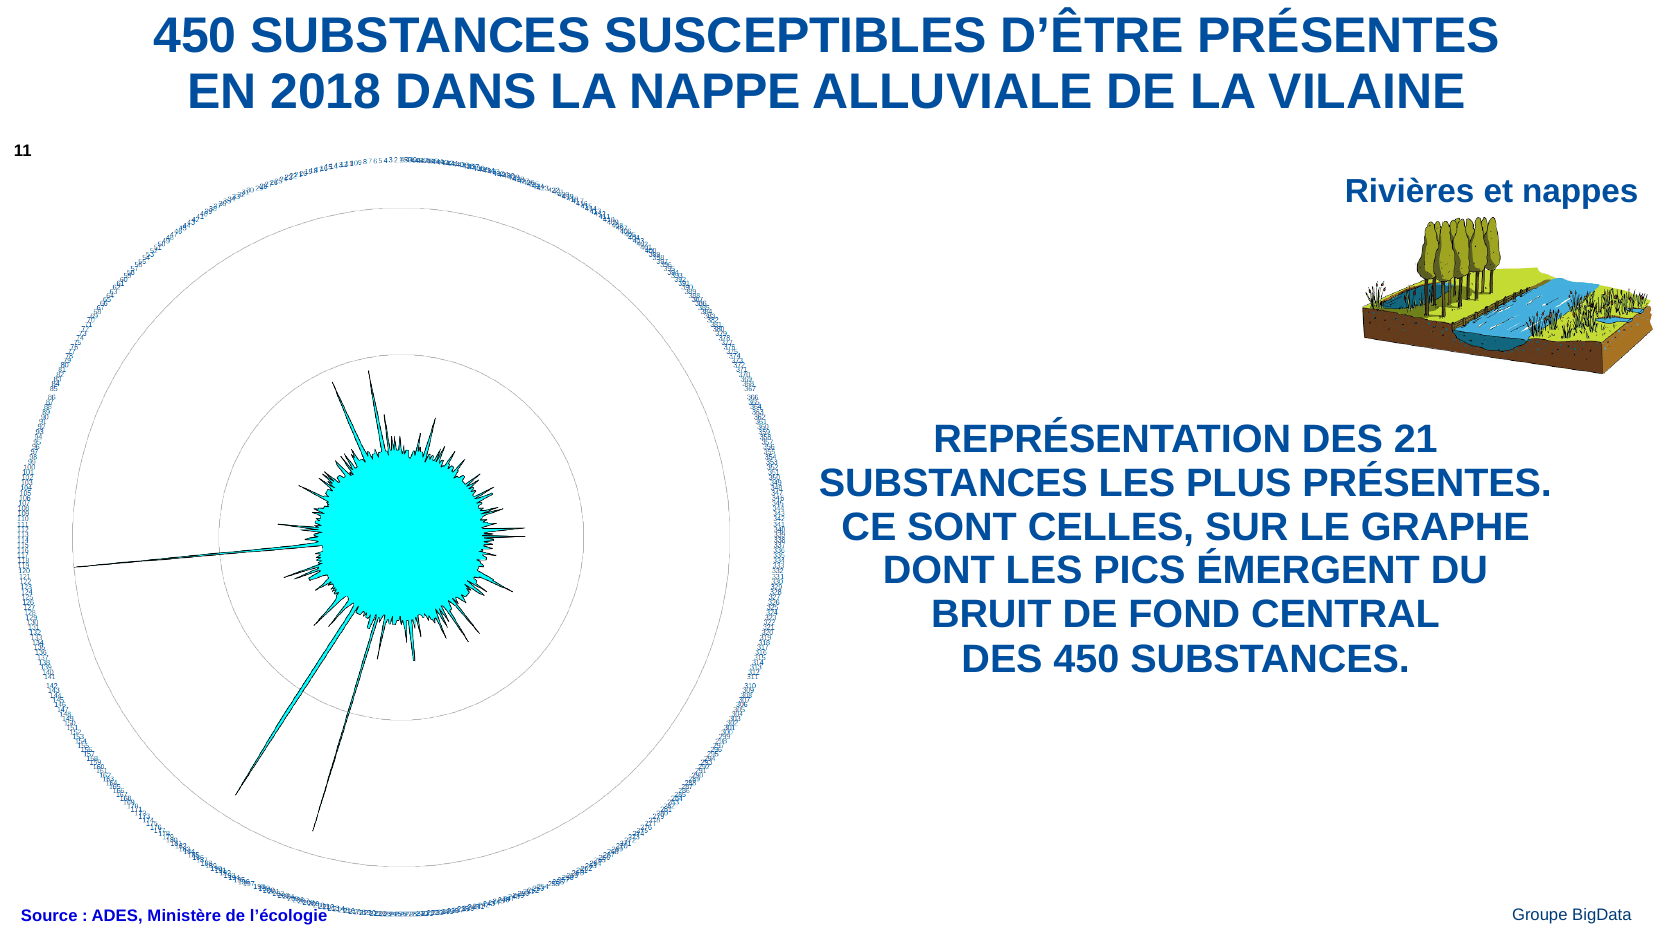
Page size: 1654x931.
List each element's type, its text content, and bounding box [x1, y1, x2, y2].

text_box Rivières et nappes [1330, 165, 1654, 218]
picture [0, 144, 801, 931]
picture [1352, 218, 1654, 378]
text_box Groupe BigData [1497, 898, 1648, 931]
text_box 450 SUBSTANCES SUSCEPTIBLES D’ÊTRE PRÉSENTES EN 2018 DANS LA NAPPE ALLUVIALE DE LA VILAINE [131, 0, 1522, 127]
text_box [0, 133, 110, 168]
text_box Source : ADES, Ministère de l’écologie [6, 898, 343, 931]
text_box REPRÉSENTATION DES 21 SUBSTANCES LES PLUS PRÉSENTES. CE SONT CELLES, SUR LE GRAPHE DONT LES PICS ÉMERGENT DU BRUIT DE FOND CENTRAL DES 450 SUBSTANCES. [804, 408, 1568, 688]
